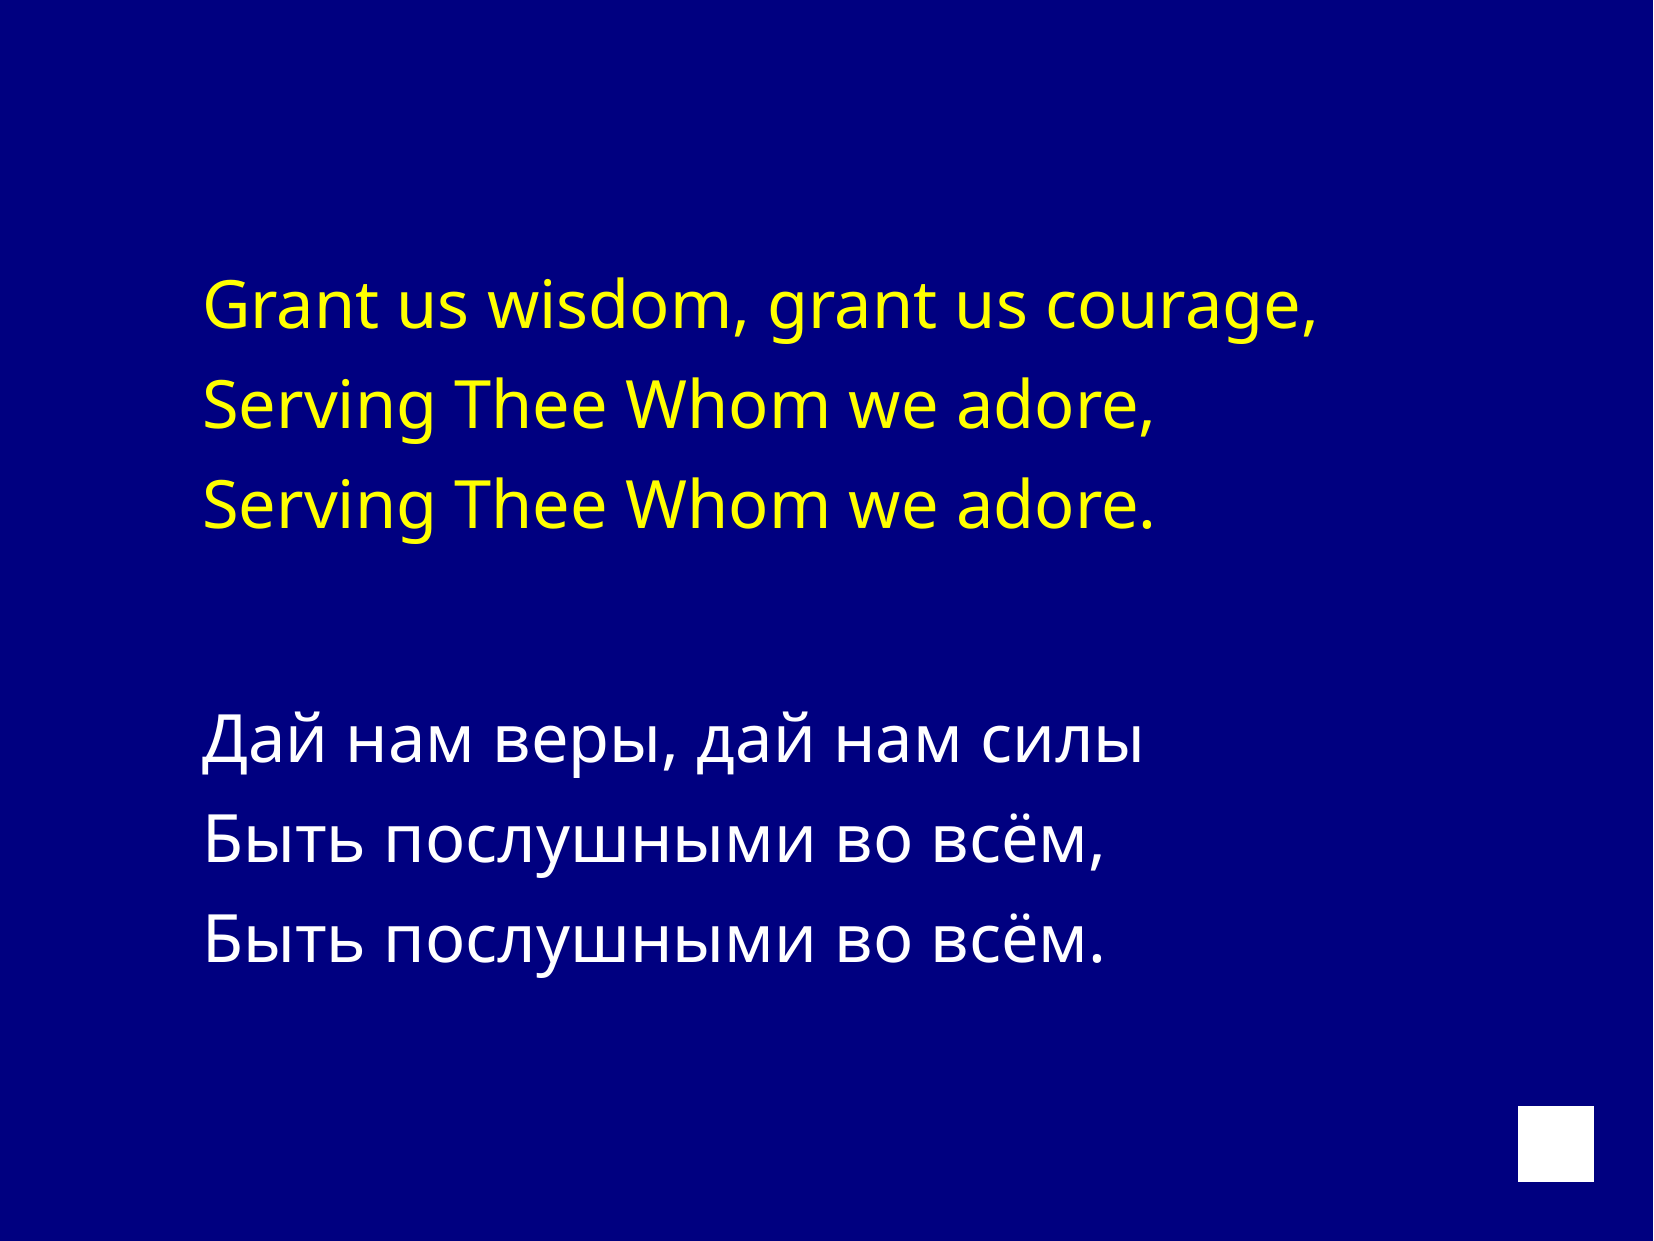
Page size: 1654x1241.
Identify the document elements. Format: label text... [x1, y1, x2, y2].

text_box [1518, 1106, 1594, 1182]
text_box Дай нам веры, дай нам силы Быть послушными во всём, Быть послушными во всём. [75, 675, 1576, 1163]
text_box Grant us wisdom, grant us courage, Serving Thee Whom we adore, Serving Thee Whom we adore. [75, 150, 1576, 638]
